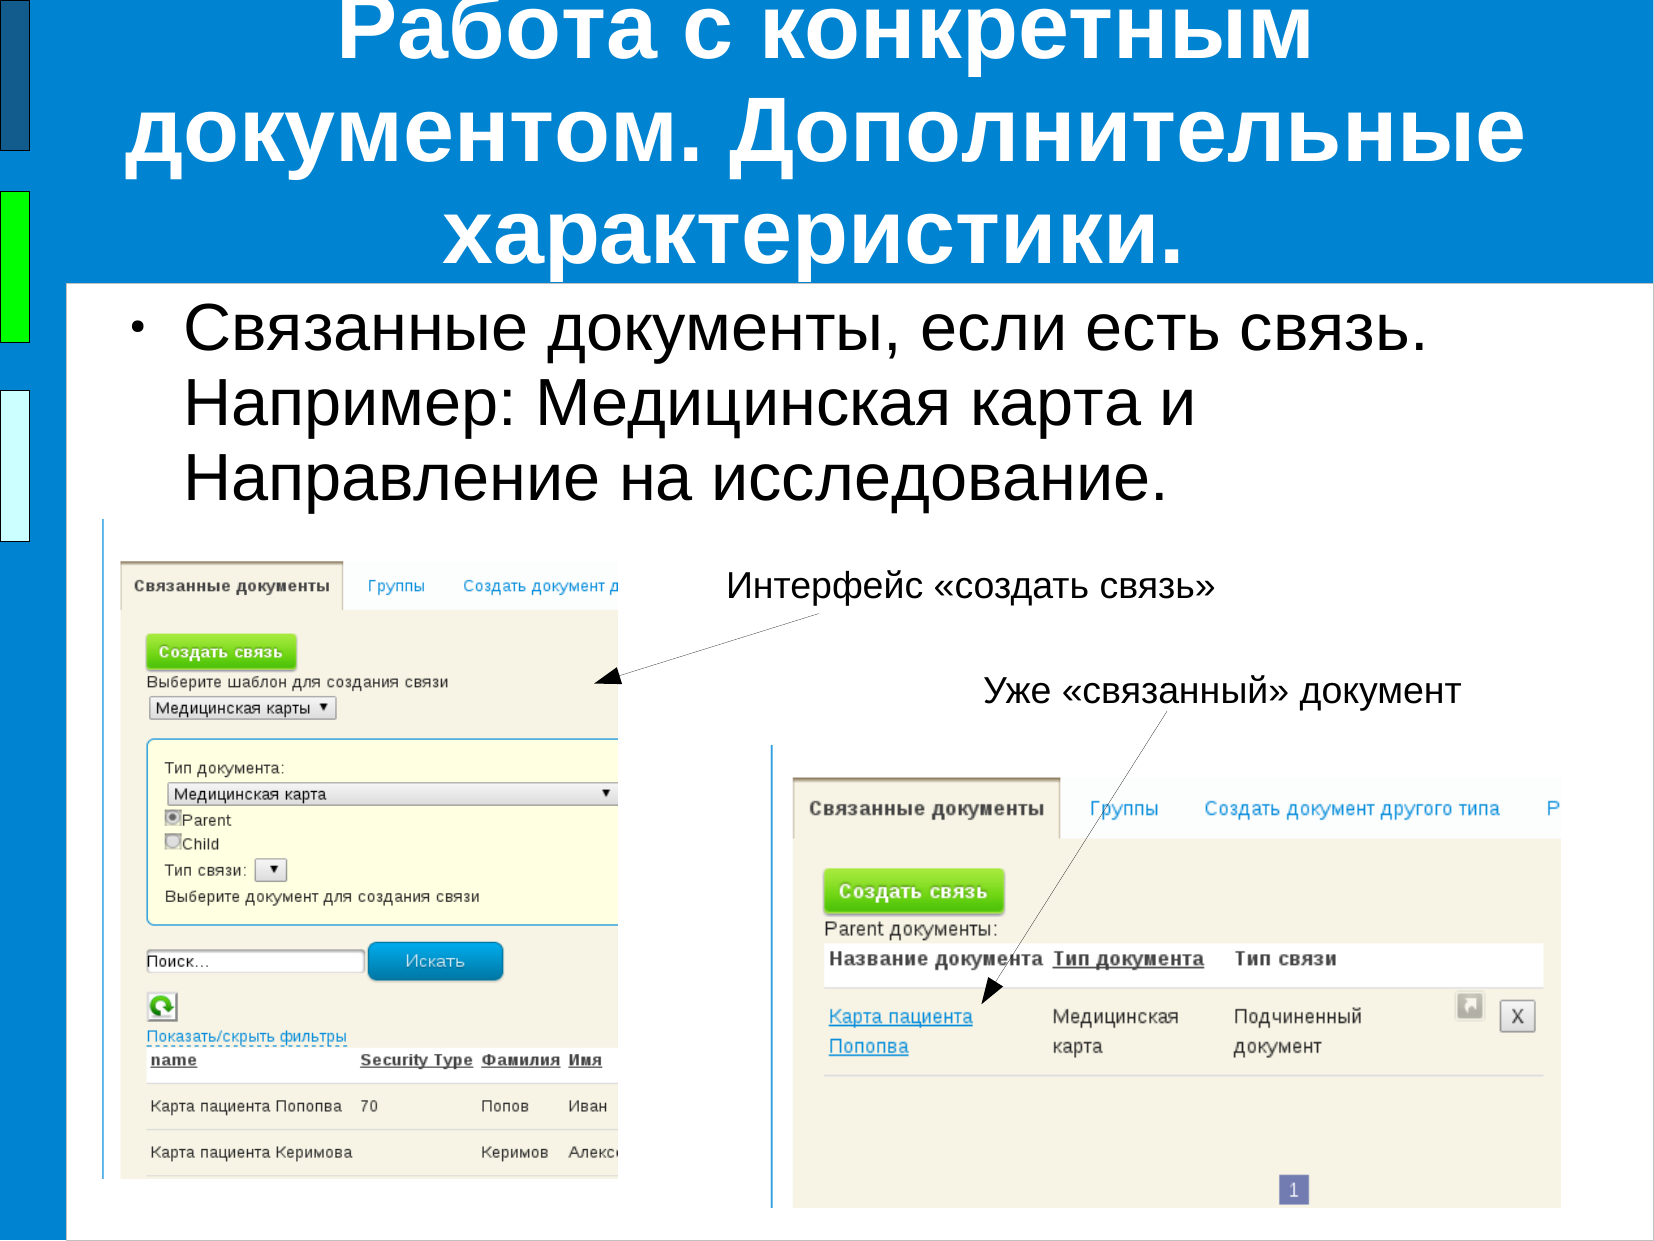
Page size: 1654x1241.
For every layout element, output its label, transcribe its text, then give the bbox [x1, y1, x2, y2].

list Связанные документы, если есть связь. Например: Медицинская карта и Направление на исследование. [82, 290, 1571, 1109]
picture [79, 519, 618, 1179]
title Работа с конкретным документом. Дополнительные характеристики. [82, 0, 1571, 284]
text_box Интерфейс «создать связь» [711, 556, 1231, 614]
text_box Уже «связанный» документ [968, 662, 1477, 720]
picture [740, 745, 1561, 1208]
